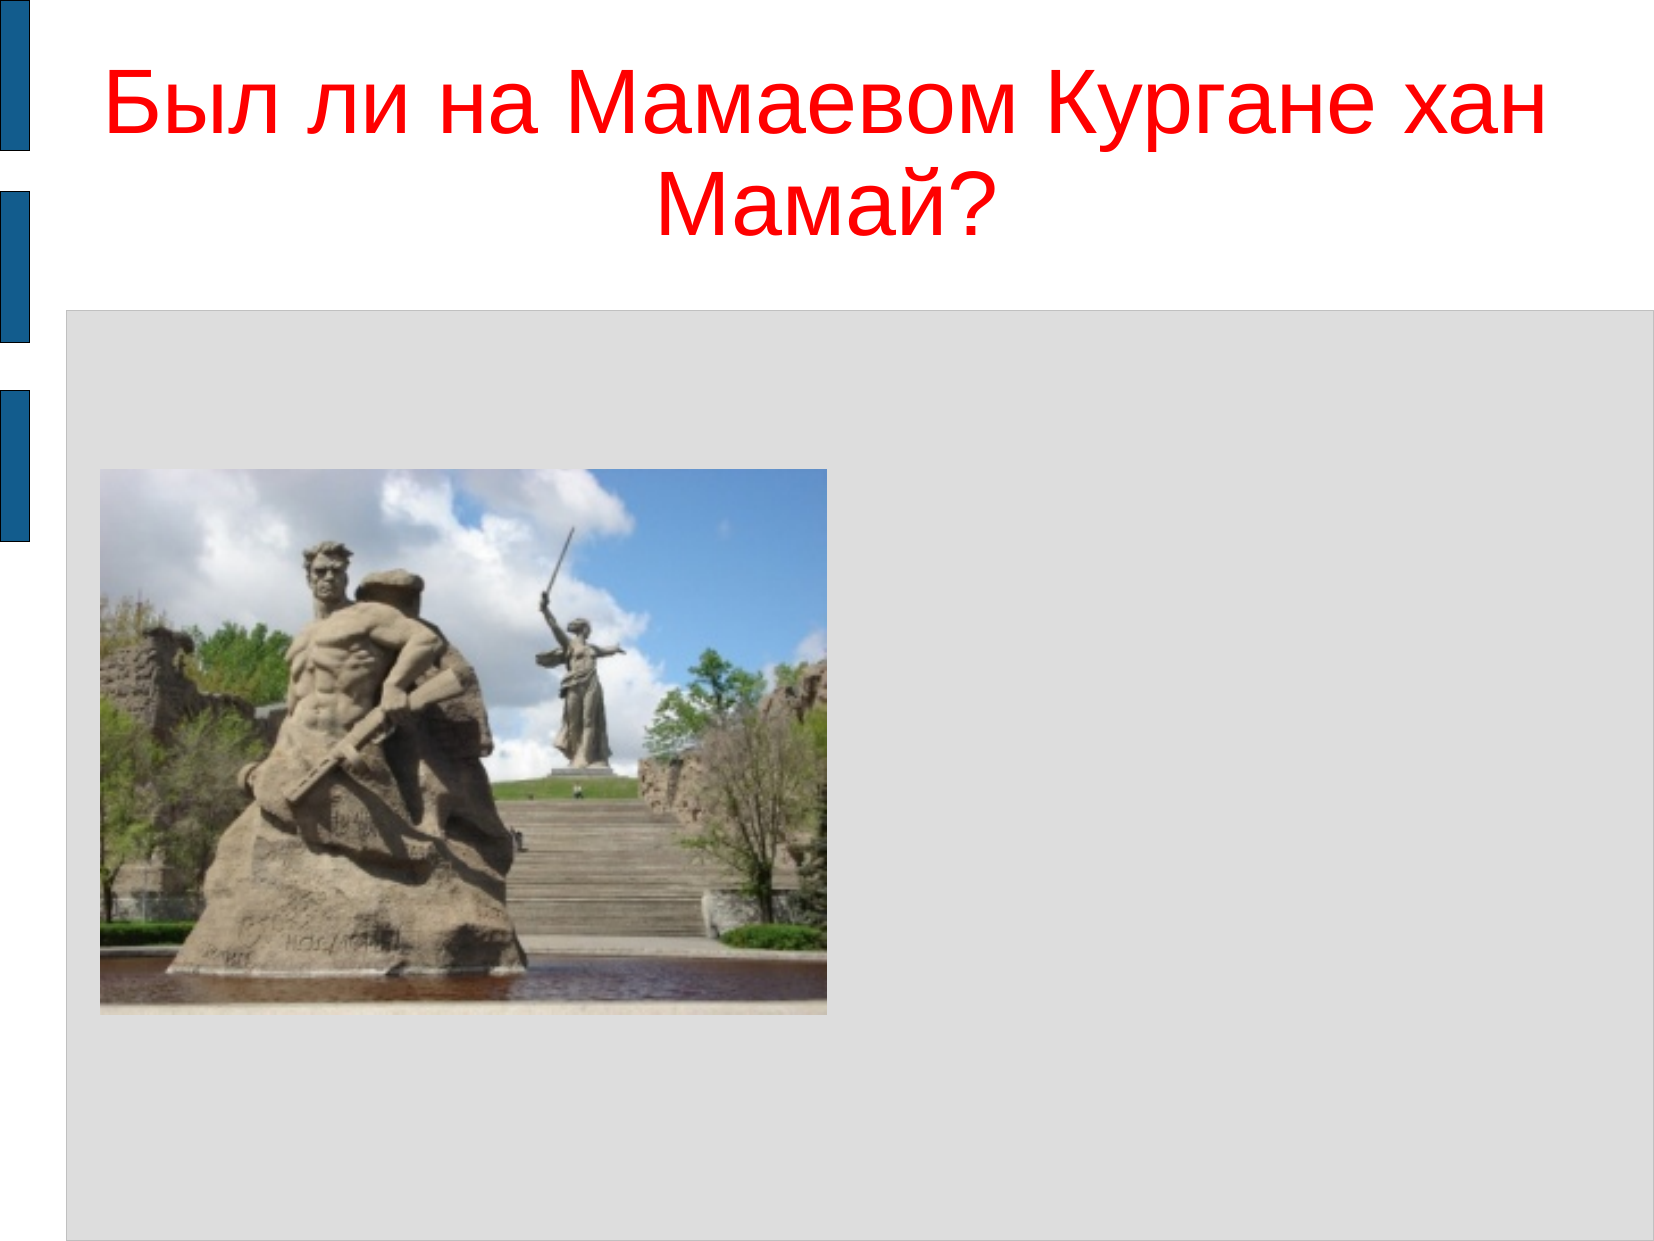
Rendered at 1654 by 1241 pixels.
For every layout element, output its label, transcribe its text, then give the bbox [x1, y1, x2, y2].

title Был ли на Мамаевом Кургане хан Мамай? [82, 50, 1571, 256]
picture [100, 469, 827, 1015]
